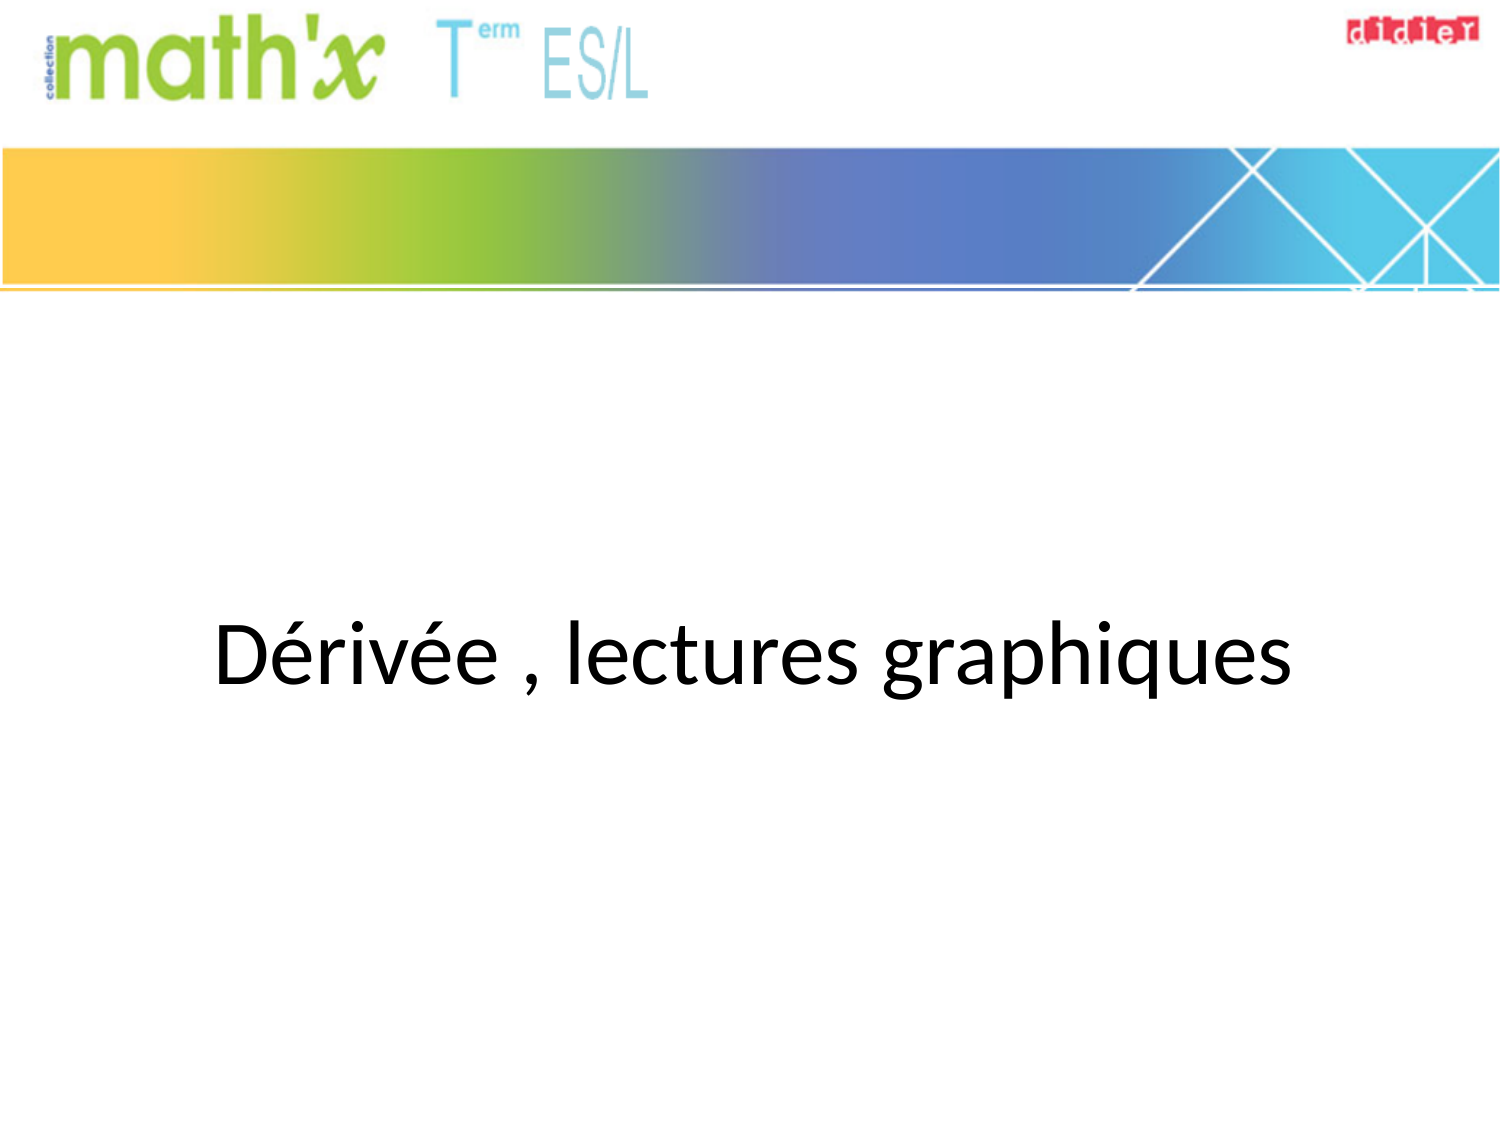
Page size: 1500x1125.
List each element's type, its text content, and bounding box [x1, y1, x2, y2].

picture [0, 0, 1500, 288]
title Dérivée , lectures graphiques [117, 585, 1393, 821]
